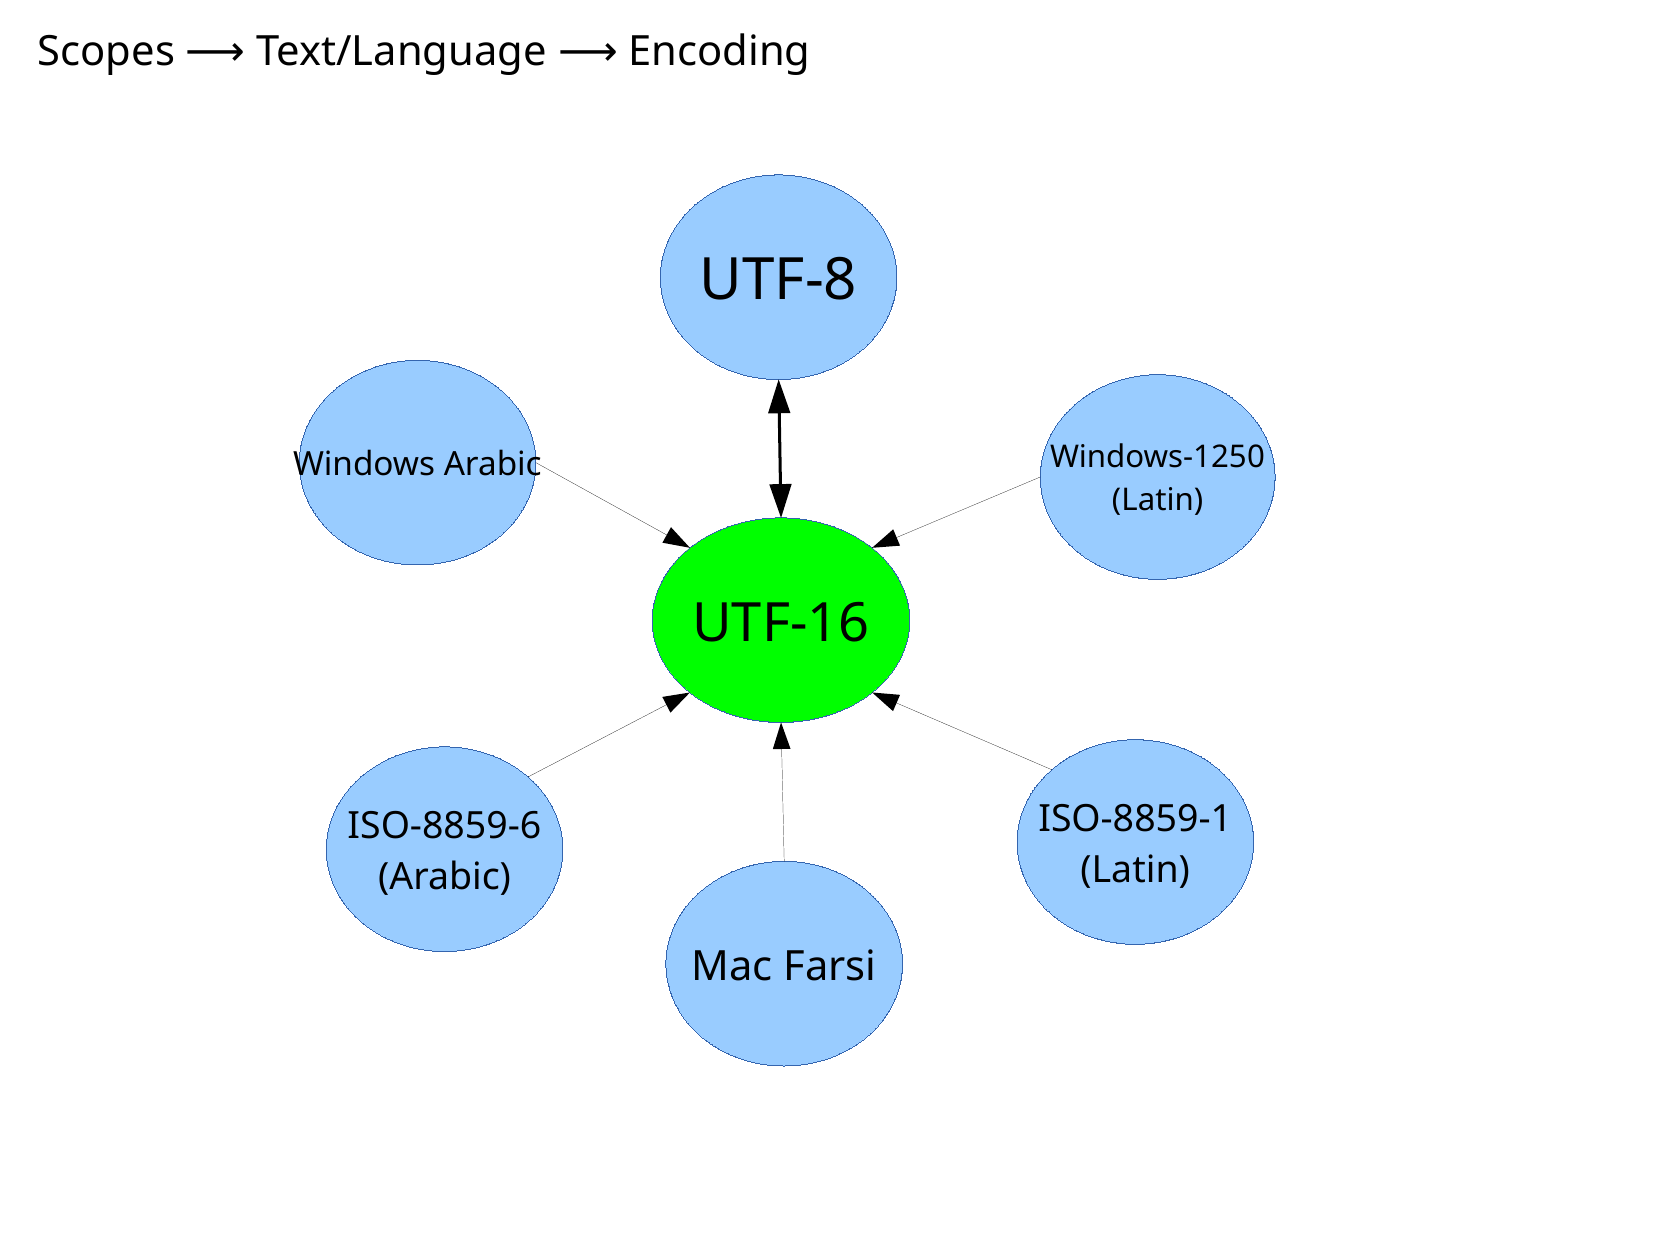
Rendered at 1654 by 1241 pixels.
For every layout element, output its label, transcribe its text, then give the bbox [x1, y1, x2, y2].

text_box Mac Farsi [665, 861, 903, 1067]
text_box Windows Arabic [299, 360, 536, 565]
text_box ISO-8859-1 (Latin) [1017, 739, 1254, 945]
text_box Windows-1250 (Latin) [1040, 374, 1276, 580]
text_box Scopes ⟶ Text/Language ⟶ Encoding [22, 13, 765, 97]
text_box UTF-16 [652, 517, 910, 723]
text_box UTF-8 [660, 174, 897, 380]
text_box ISO-8859-6 (Arabic) [326, 746, 563, 952]
